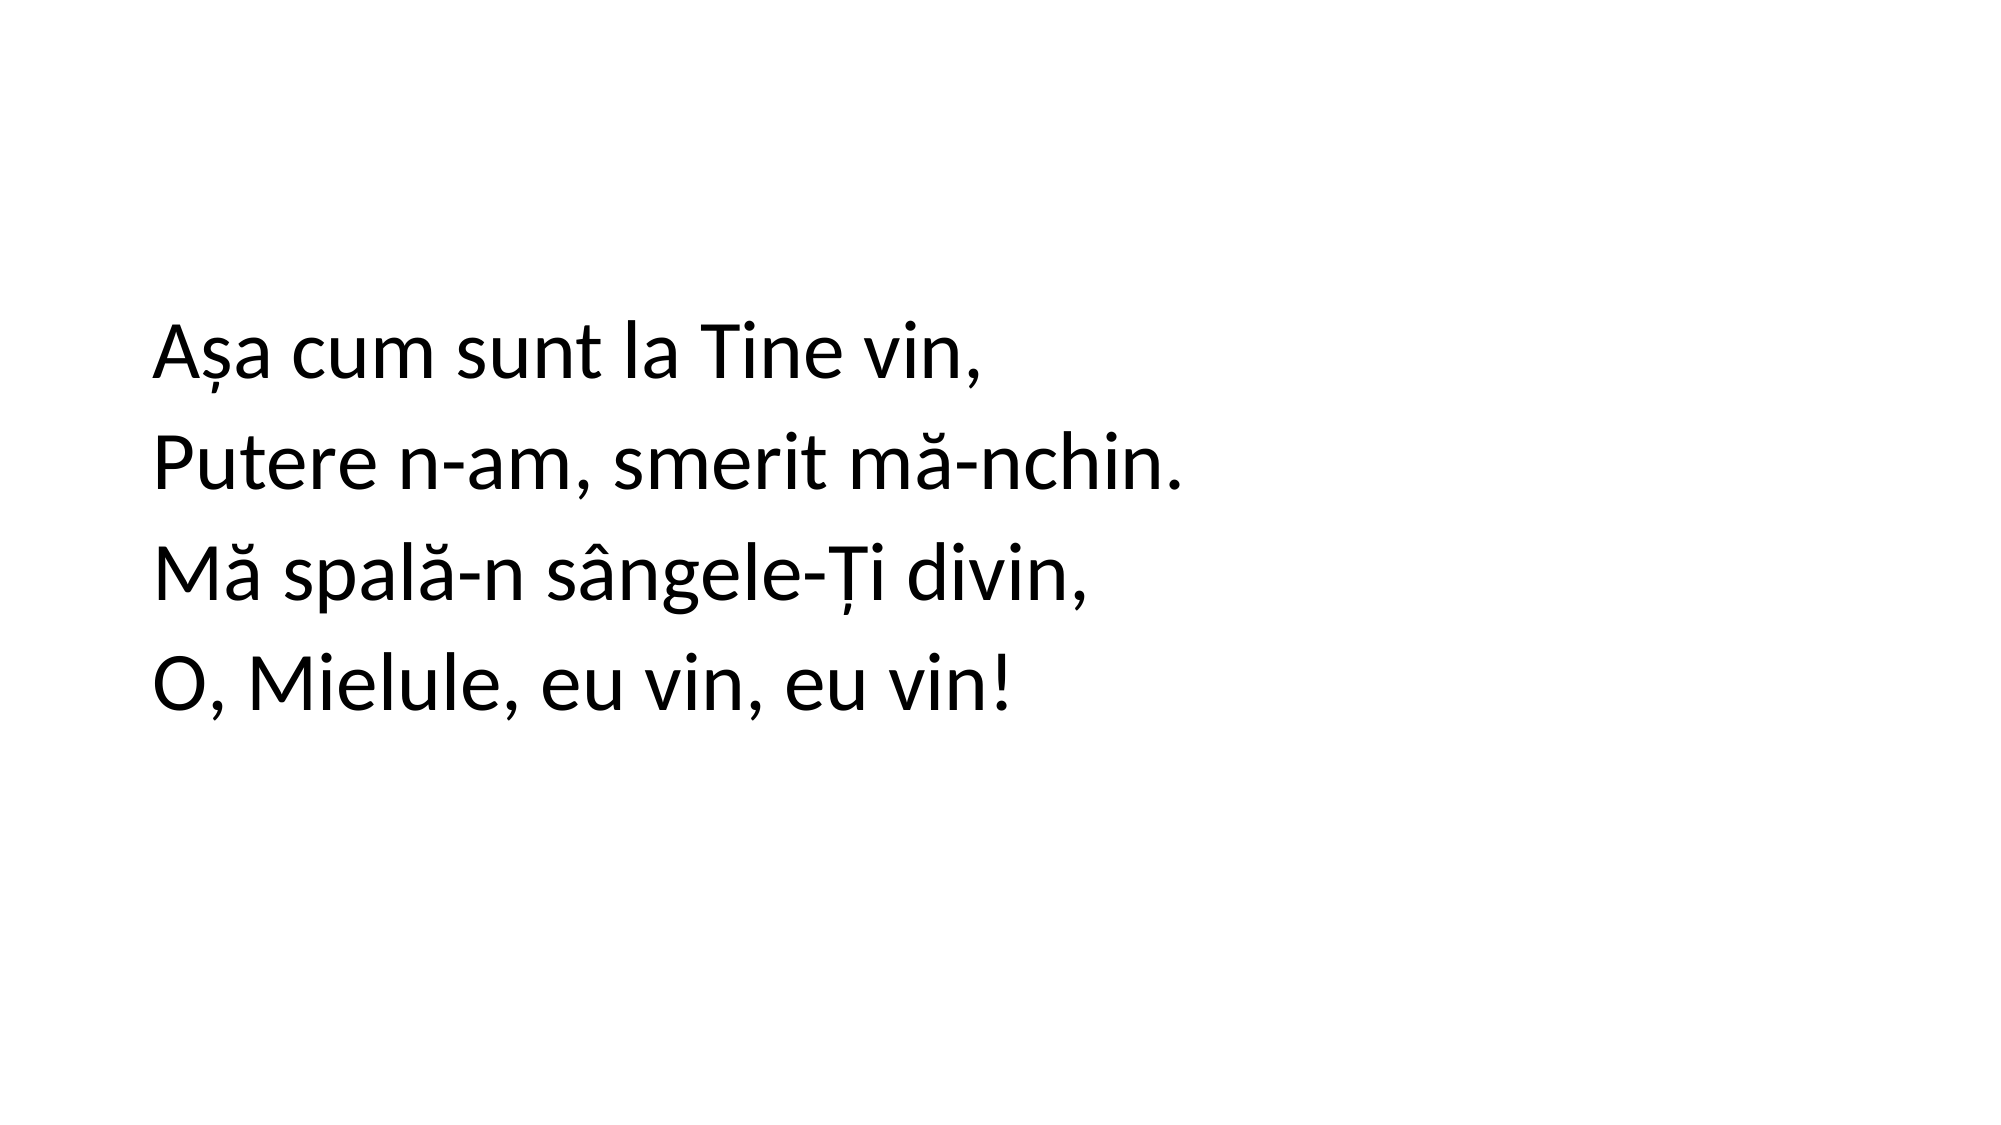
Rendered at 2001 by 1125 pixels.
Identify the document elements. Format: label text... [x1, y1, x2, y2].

list Așa cum sunt la Tine vin, Putere n-am, smerit mă-nchin. Mă spală-n sângele-Ți divin, O, Mielule, eu vin, eu vin! [137, 299, 1863, 1014]
